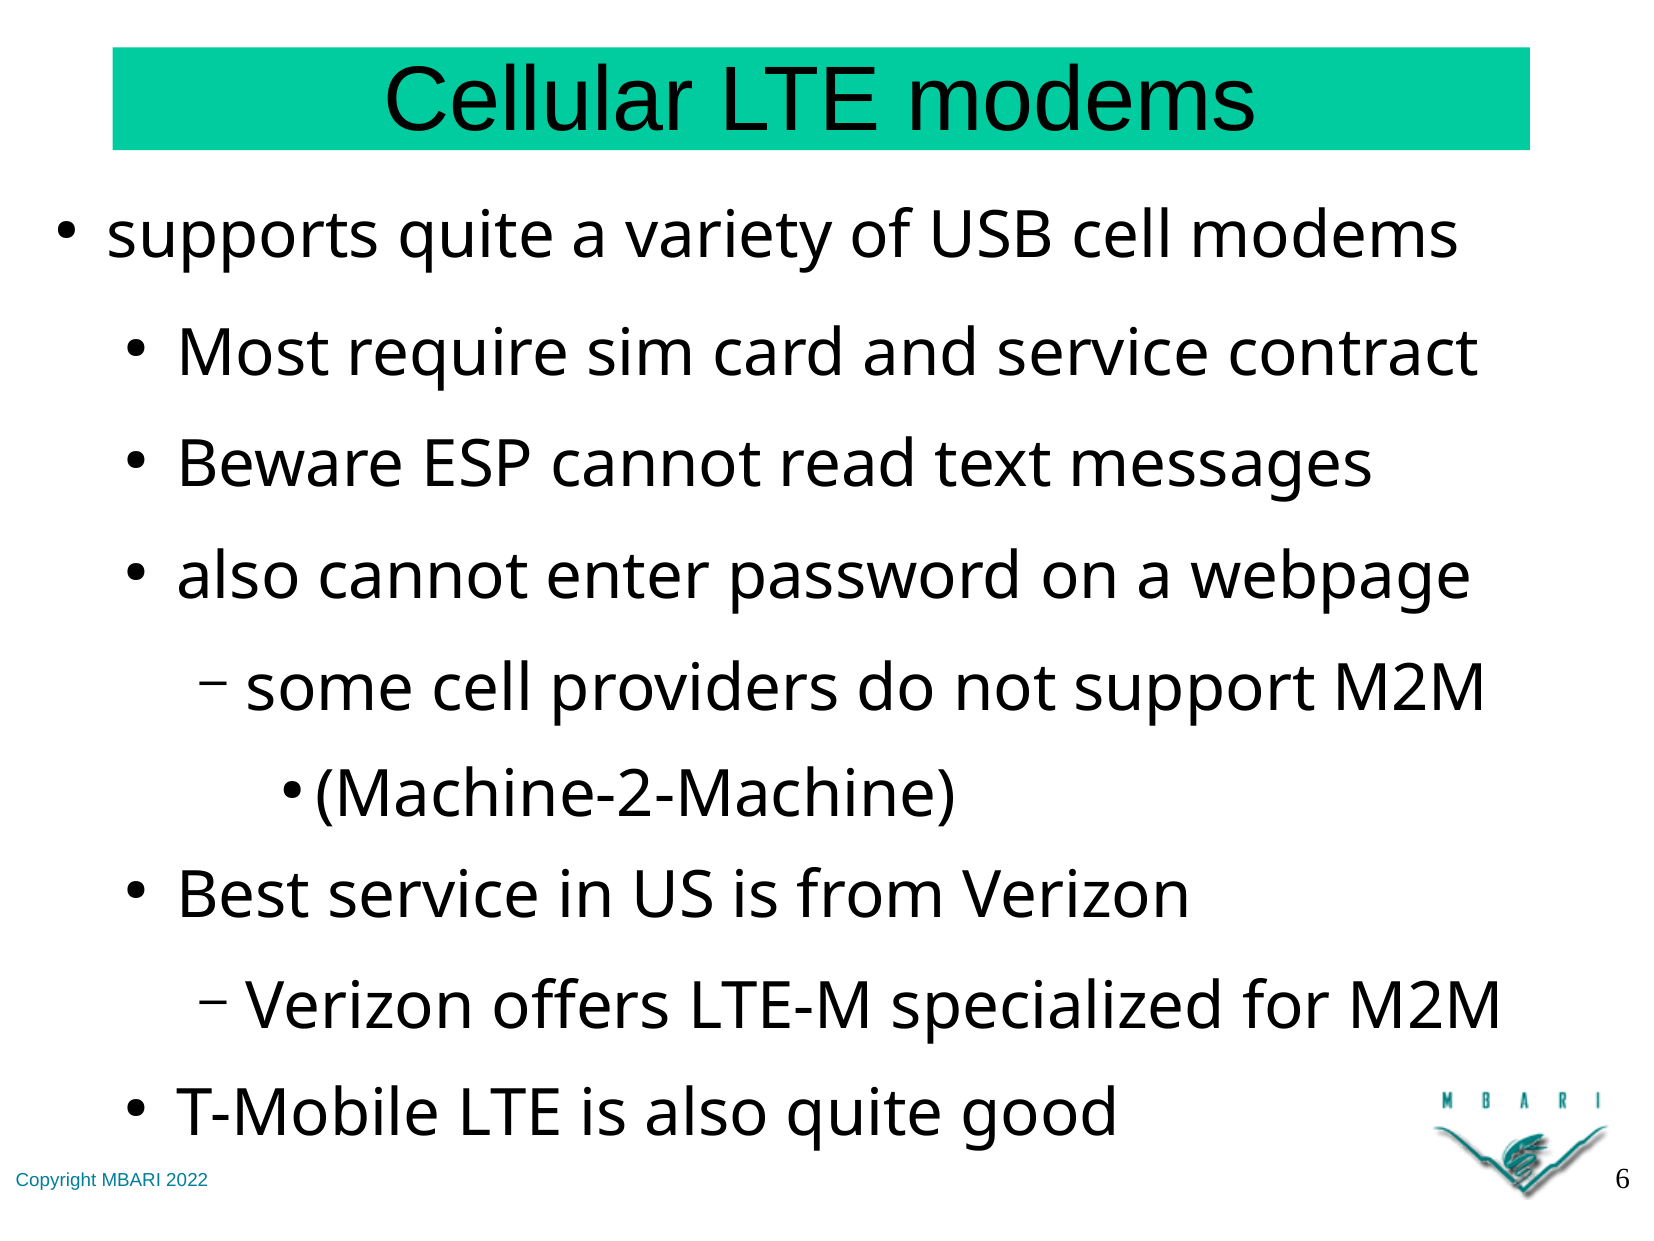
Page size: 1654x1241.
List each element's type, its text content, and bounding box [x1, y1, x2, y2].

list supports quite a variety of USB cell modems Most require sim card and service contract Beware ESP cannot read text messages also cannot enter password on a webpage some cell providers do not support M2M (Machine-2-Machine) Best service in US is from Verizon Verizon offers LTE-M specialized for M2M T-Mobile LTE is also quite good [37, 187, 1613, 1156]
picture [1426, 1156, 1613, 1200]
title Cellular LTE modems [112, 47, 1530, 151]
